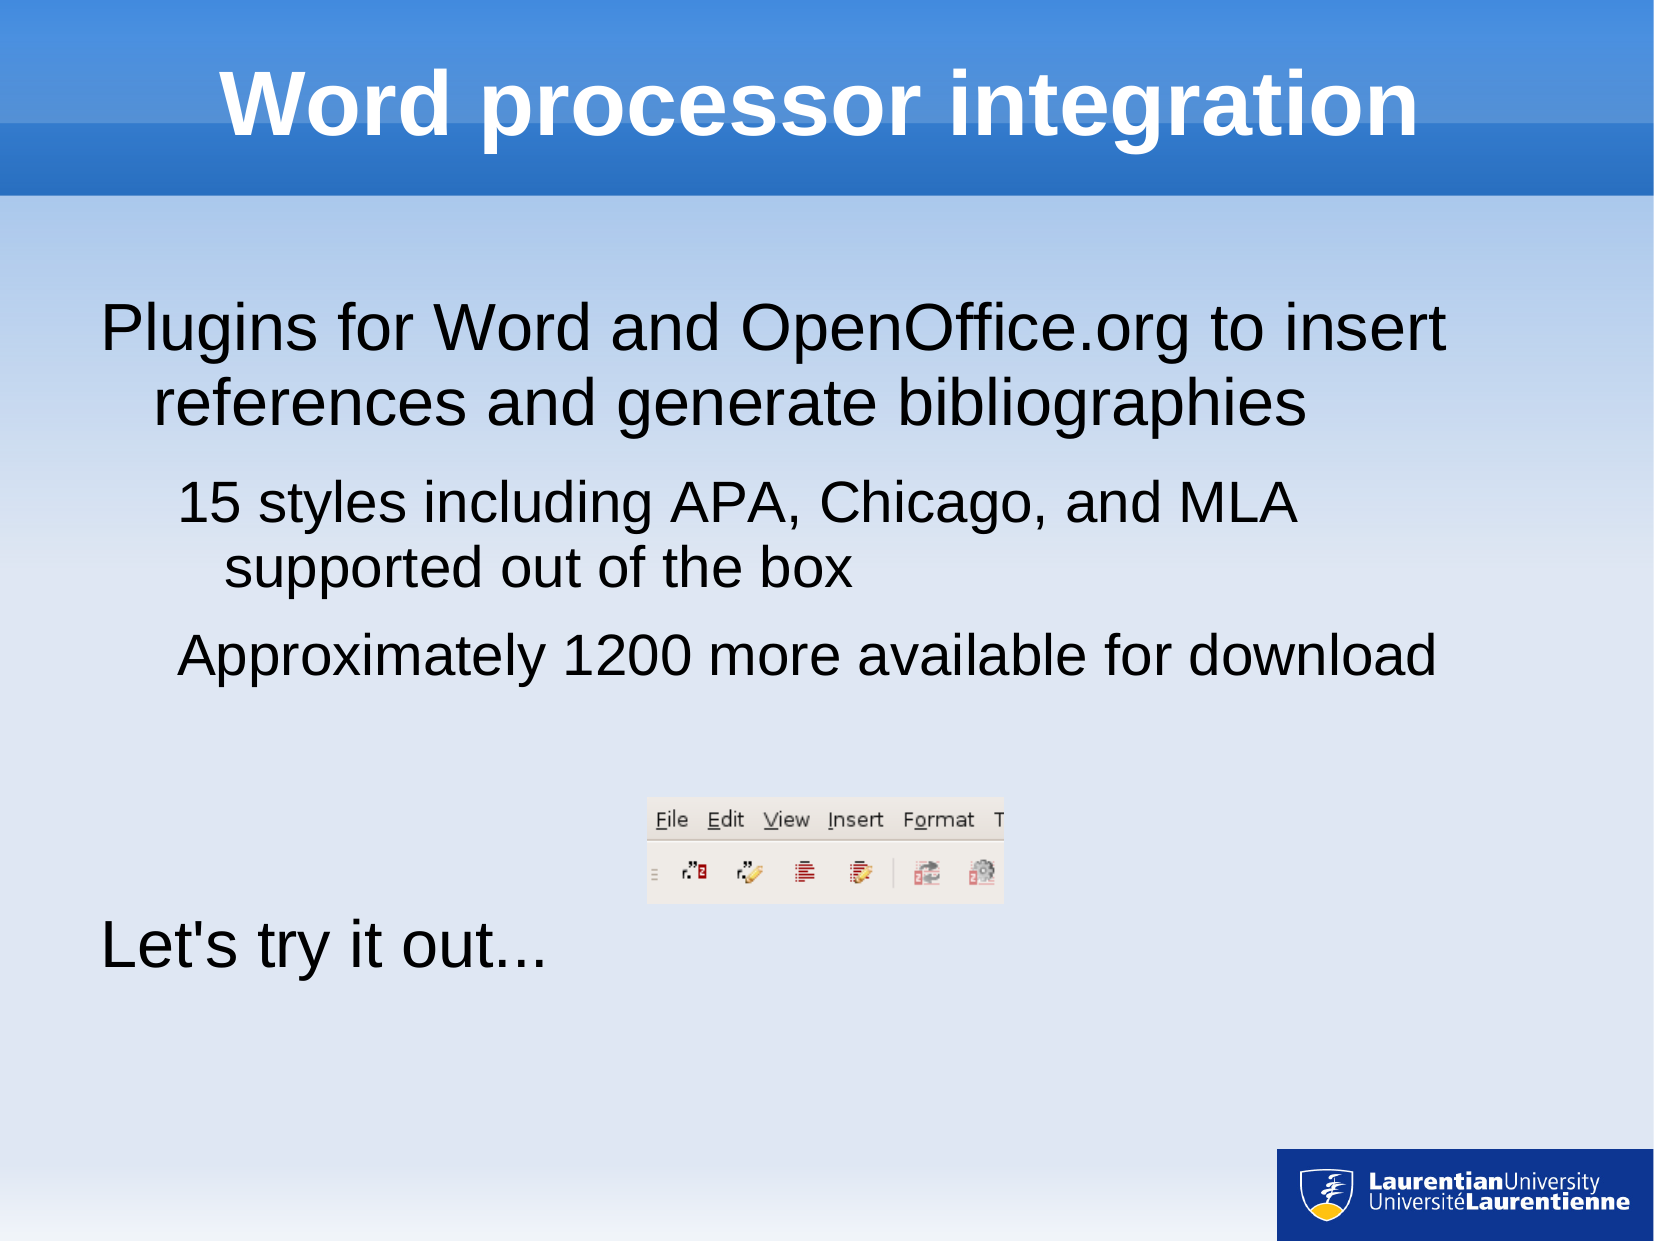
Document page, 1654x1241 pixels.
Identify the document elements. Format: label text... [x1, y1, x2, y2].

picture [0, 0, 1654, 1241]
list Plugins for Word and OpenOffice.org to insert references and generate bibliographies 15 styles including APA, Chicago, and MLA supported out of the box Approximately 1200 more available for download Let's try it out... [82, 290, 1571, 1094]
title Word processor integration [76, 7, 1565, 200]
